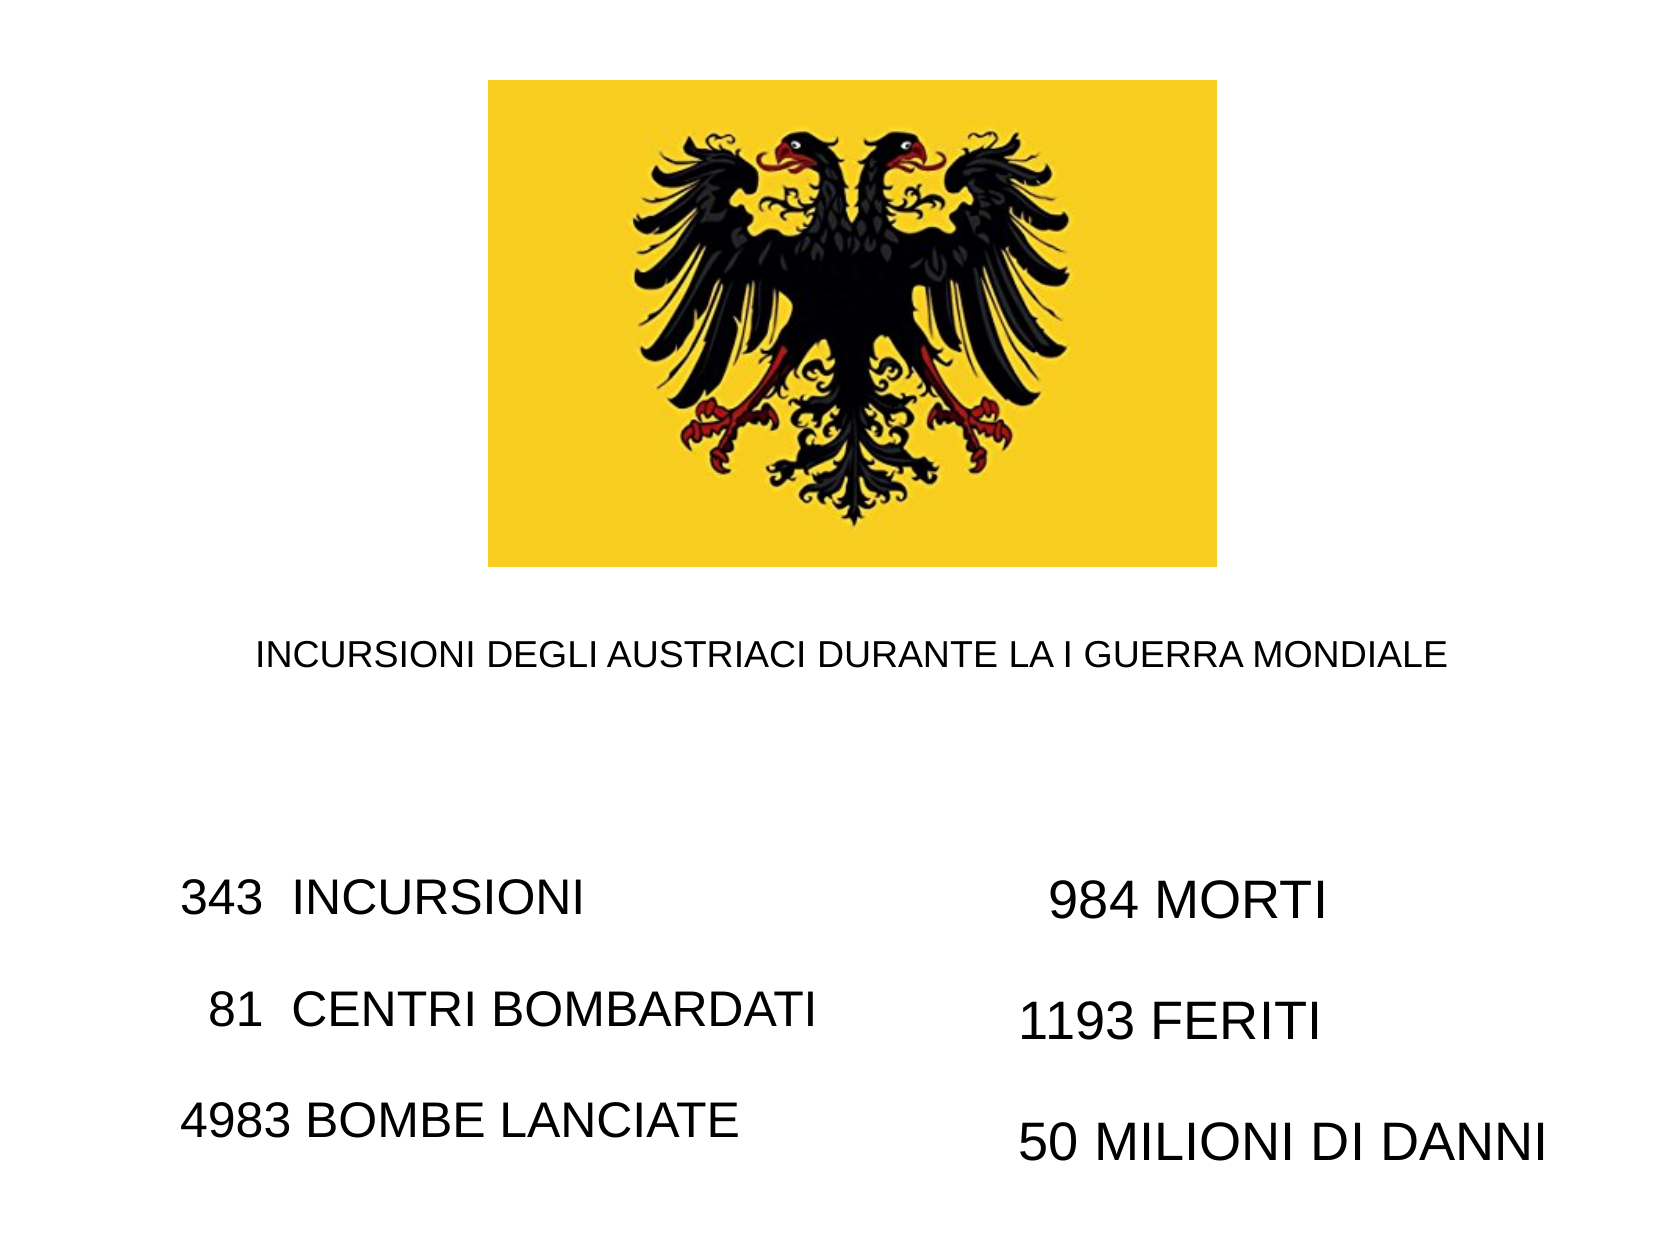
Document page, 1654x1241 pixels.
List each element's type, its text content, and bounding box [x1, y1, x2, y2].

text_box 343 INCURSIONI 81 CENTRI BOMBARDATI 4983 BOMBE LANCIATE [165, 862, 833, 1156]
text_box 984 MORTI 1193 FERITI 50 MILIONI DI DANNI [1003, 862, 1565, 1180]
picture [488, 80, 1217, 567]
text_box INCURSIONI DEGLI AUSTRIACI DURANTE LA I GUERRA MONDIALE [240, 625, 1465, 683]
